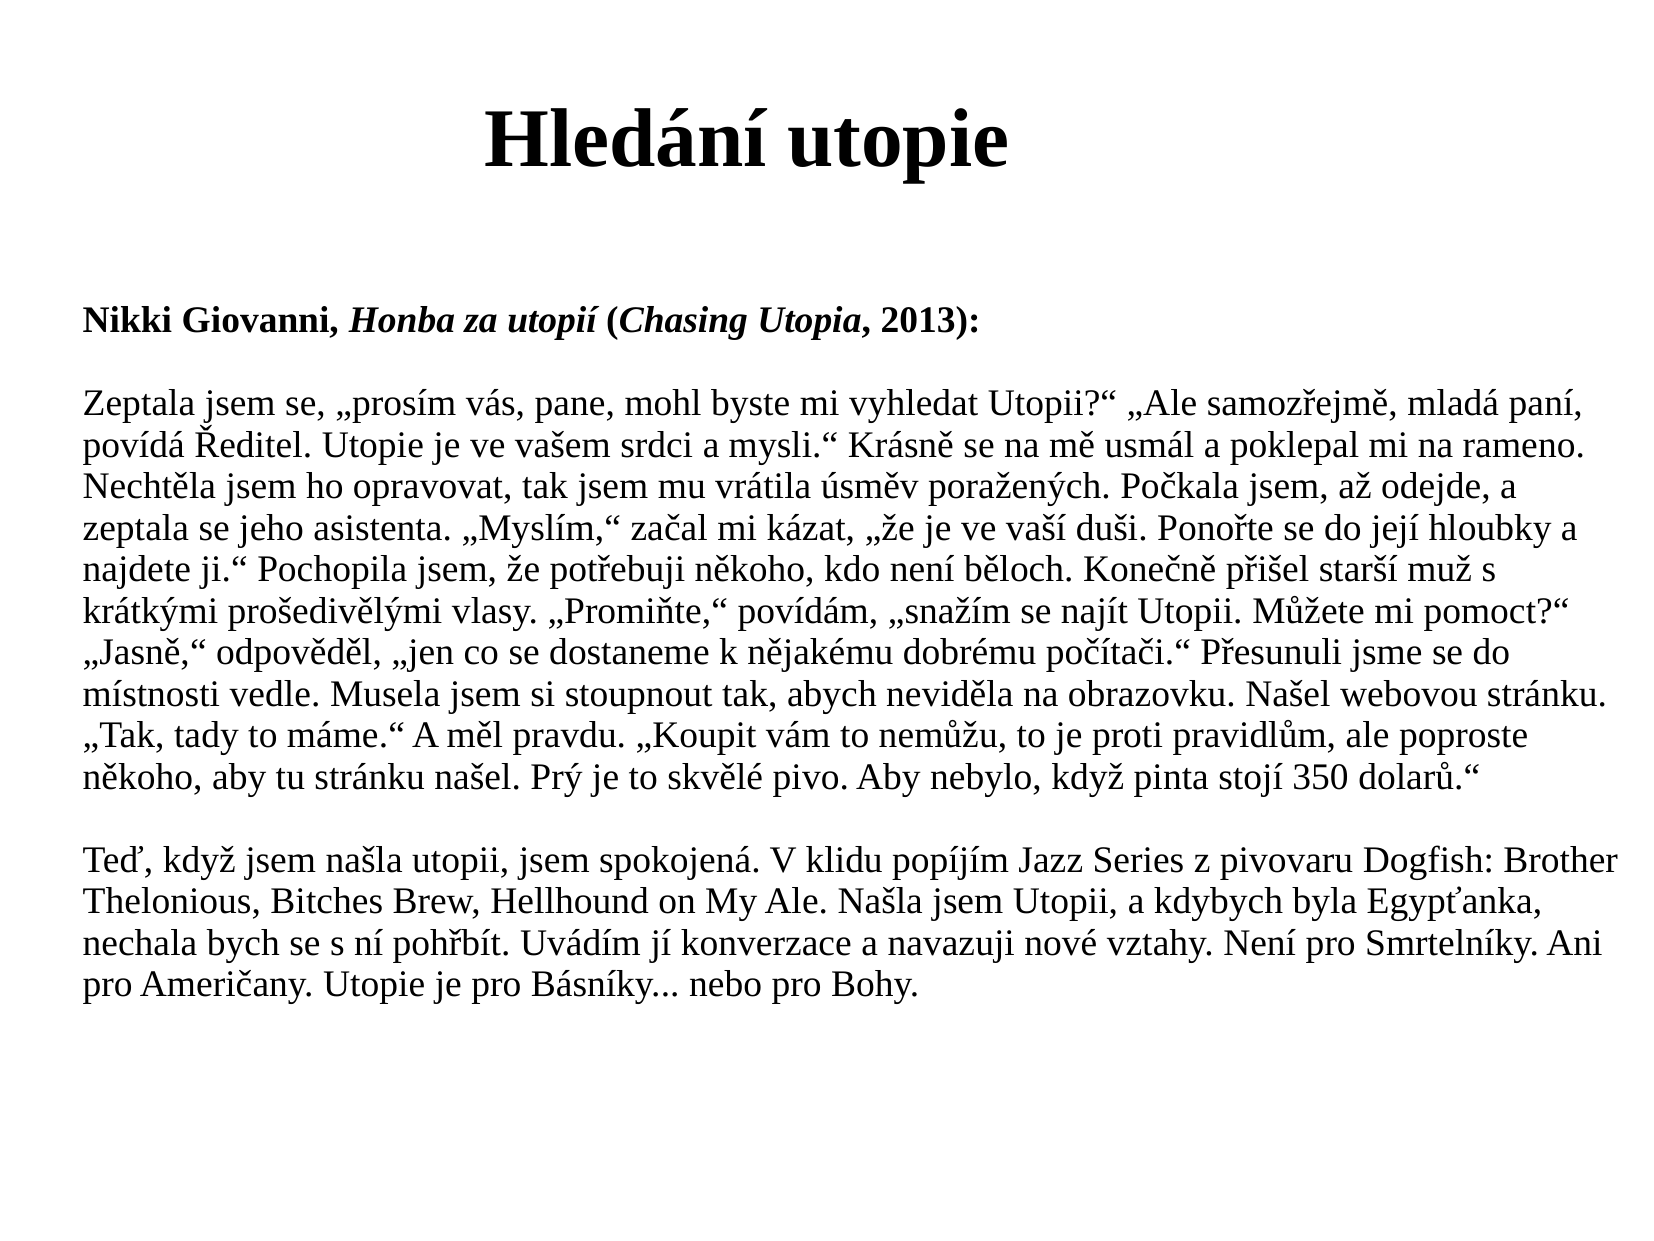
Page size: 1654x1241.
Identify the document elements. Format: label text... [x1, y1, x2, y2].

title Hledání utopie [82, 47, 1412, 229]
list Nikki Giovanni, Honba za utopií (Chasing Utopia, 2013): Zeptala jsem se, „prosím vás, pane, mohl byste mi vyhledat Utopii?“ „Ale samozřejmě, mladá paní, povídá Ředitel. Utopie je ve vašem srdci a mysli.“ Krásně se na mě usmál a poklepal mi na rameno. Nechtěla jsem ho opravovat, tak jsem mu vrátila úsměv poražených. Počkala jsem, až odejde, a zeptala se jeho asistenta. „Myslím,“ začal mi kázat, „že je ve vaší duši. Ponořte se do její hloubky a najdete ji.“ Pochopila jsem, že potřebuji někoho, kdo není běloch. Konečně přišel starší muž s krátkými prošedivělými vlasy. „Promiňte,“ povídám, „snažím se najít Utopii. Můžete mi pomoct?“ „Jasně,“ odpověděl, „jen co se dostaneme k nějakému dobrému počítači.“ Přesunuli jsme se do místnosti vedle. Musela jsem si stoupnout tak, abych neviděla na obrazovku. Našel webovou stránku. „Tak, tady to máme.“ A měl pravdu. „Koupit vám to nemůžu, to je proti pravidlům, ale poproste někoho, aby tu stránku našel. Prý je to skvělé pivo. Aby nebylo, když pinta stojí 350 dolarů.“ Teď, když jsem našla utopii, jsem spokojená. V klidu popíjím Jazz Series z pivovaru Dogfish: Brother Thelonious, Bitches Brew, Hellhound on My Ale. Našla jsem Utopii, a kdybych byla Egypťanka, nechala bych se s ní pohřbít. Uvádím jí konverzace a navazuji nové vztahy. Není pro Smrtelníky. Ani pro Američany. Utopie je pro Básníky... nebo pro Bohy. [82, 299, 1621, 1216]
